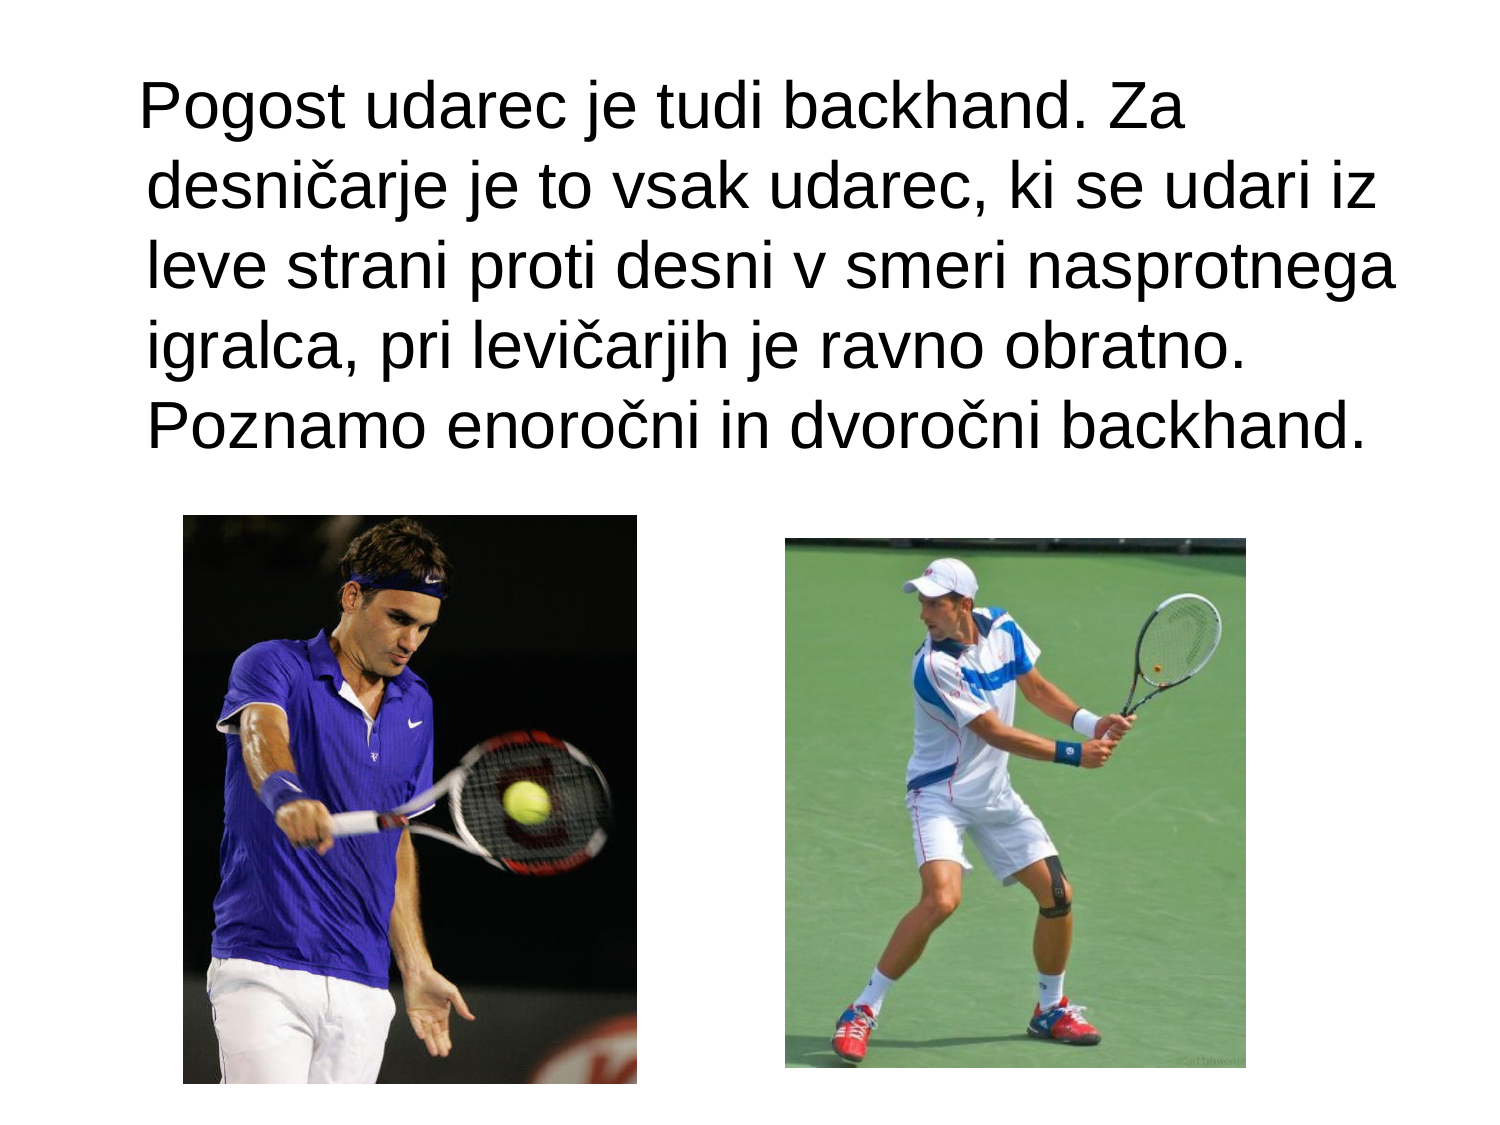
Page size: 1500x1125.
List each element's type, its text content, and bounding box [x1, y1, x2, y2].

list Pogost udarec je tudi backhand. Za desničarje je to vsak udarec, ki se udari iz leve strani proti desni v smeri nasprotnega igralca, pri levičarjih je ravno obratno. Poznamo enoročni in dvoročni backhand. [75, 54, 1436, 1005]
picture [183, 515, 637, 1084]
picture [785, 538, 1246, 1068]
